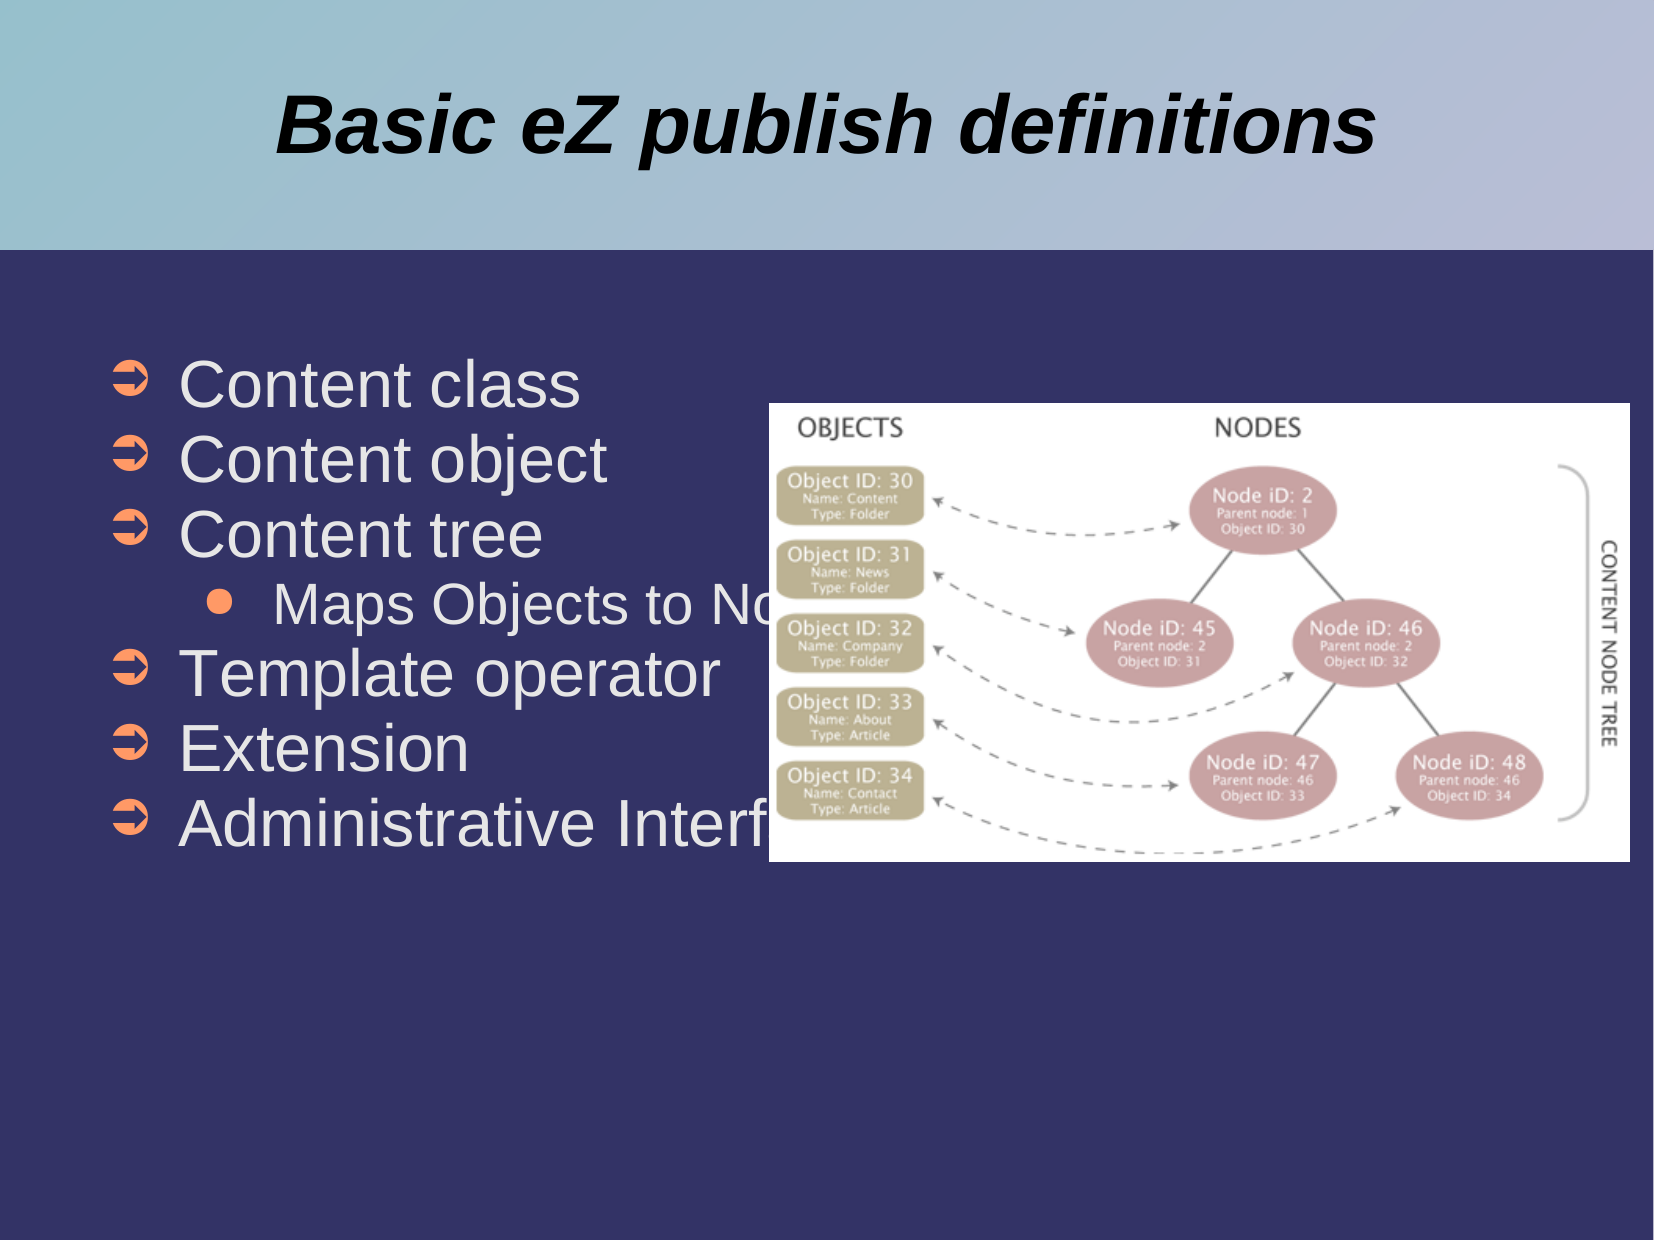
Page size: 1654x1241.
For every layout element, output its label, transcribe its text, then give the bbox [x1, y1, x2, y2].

title Basic eZ publish definitions [121, 21, 1534, 229]
picture [769, 403, 1630, 862]
list Content class Content object Content tree Maps Objects to Nodes Template operator Extension Administrative Interface [84, 347, 1475, 1129]
